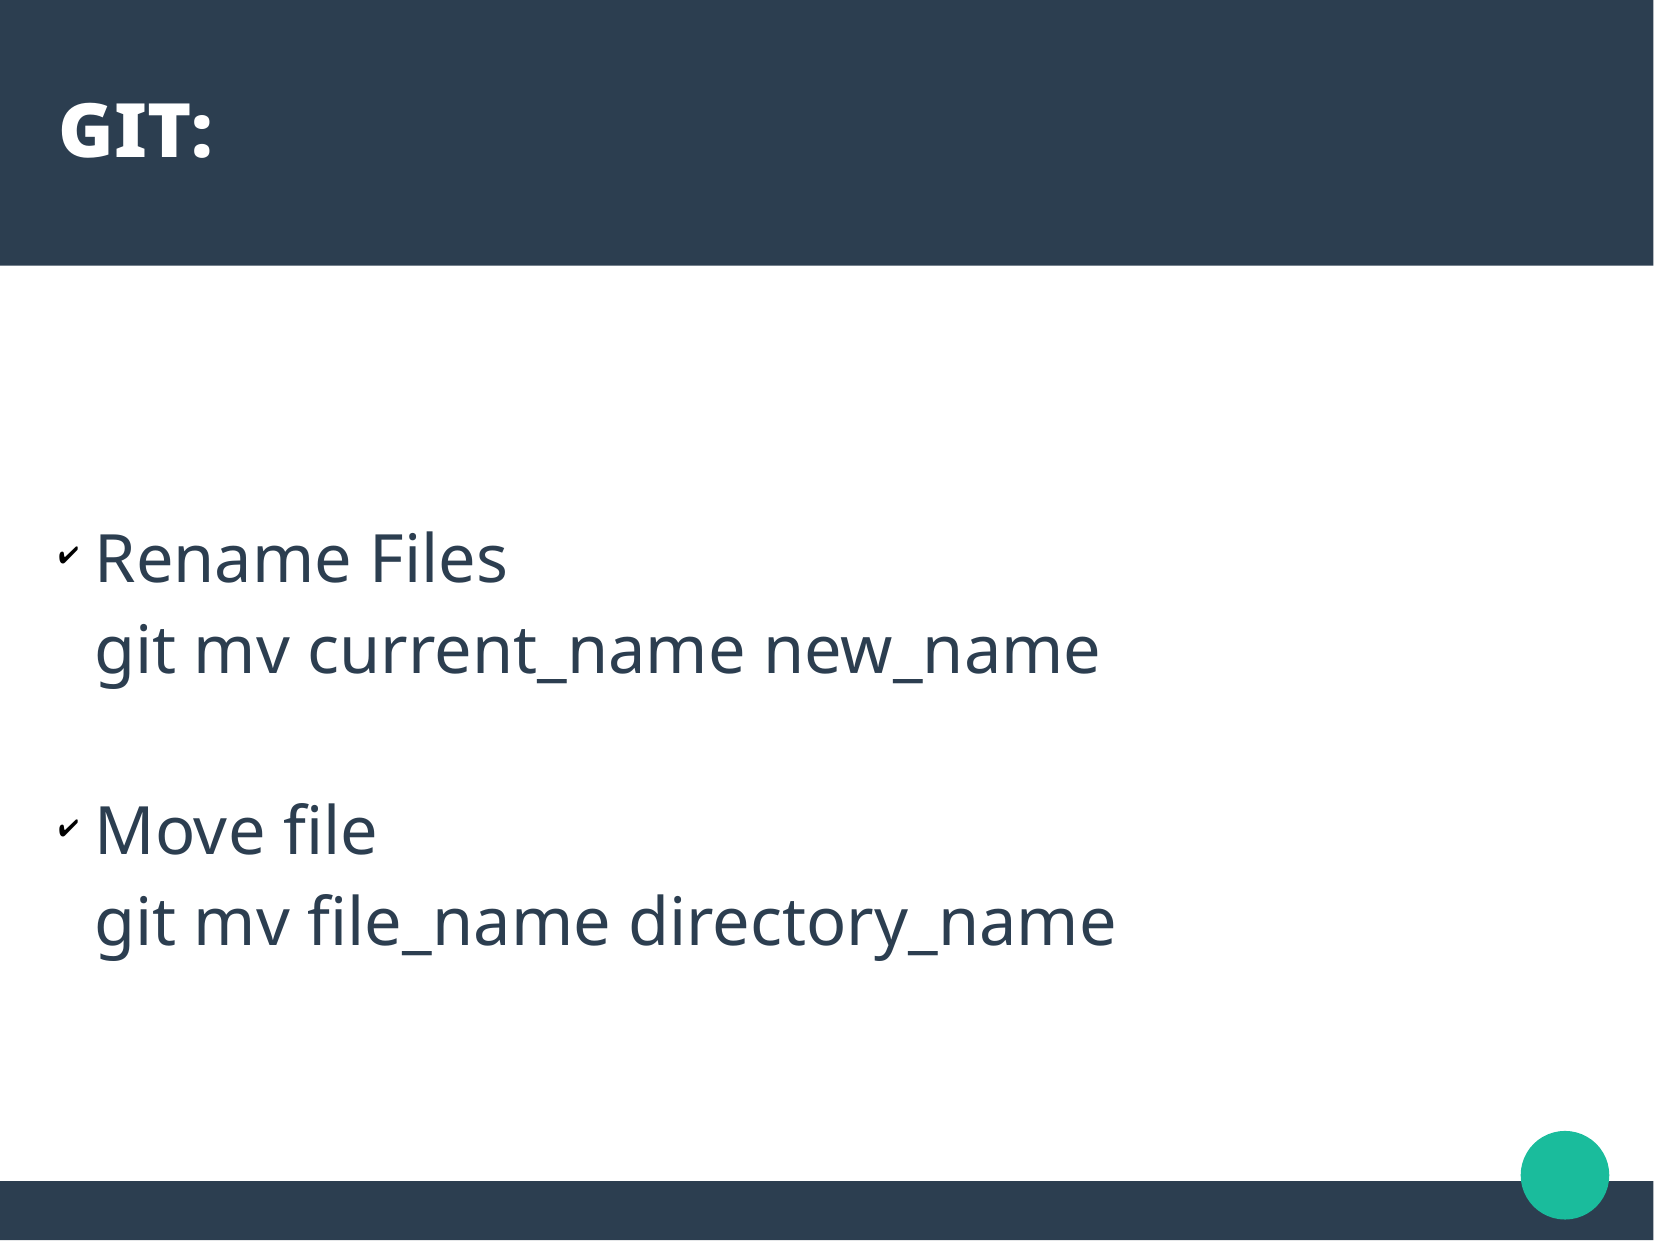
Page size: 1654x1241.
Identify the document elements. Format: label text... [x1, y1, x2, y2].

subtitle Rename Files git mv current_name new_name Move file git mv file_name directory_name [59, 271, 1595, 1205]
title GIT: [59, 40, 1595, 216]
